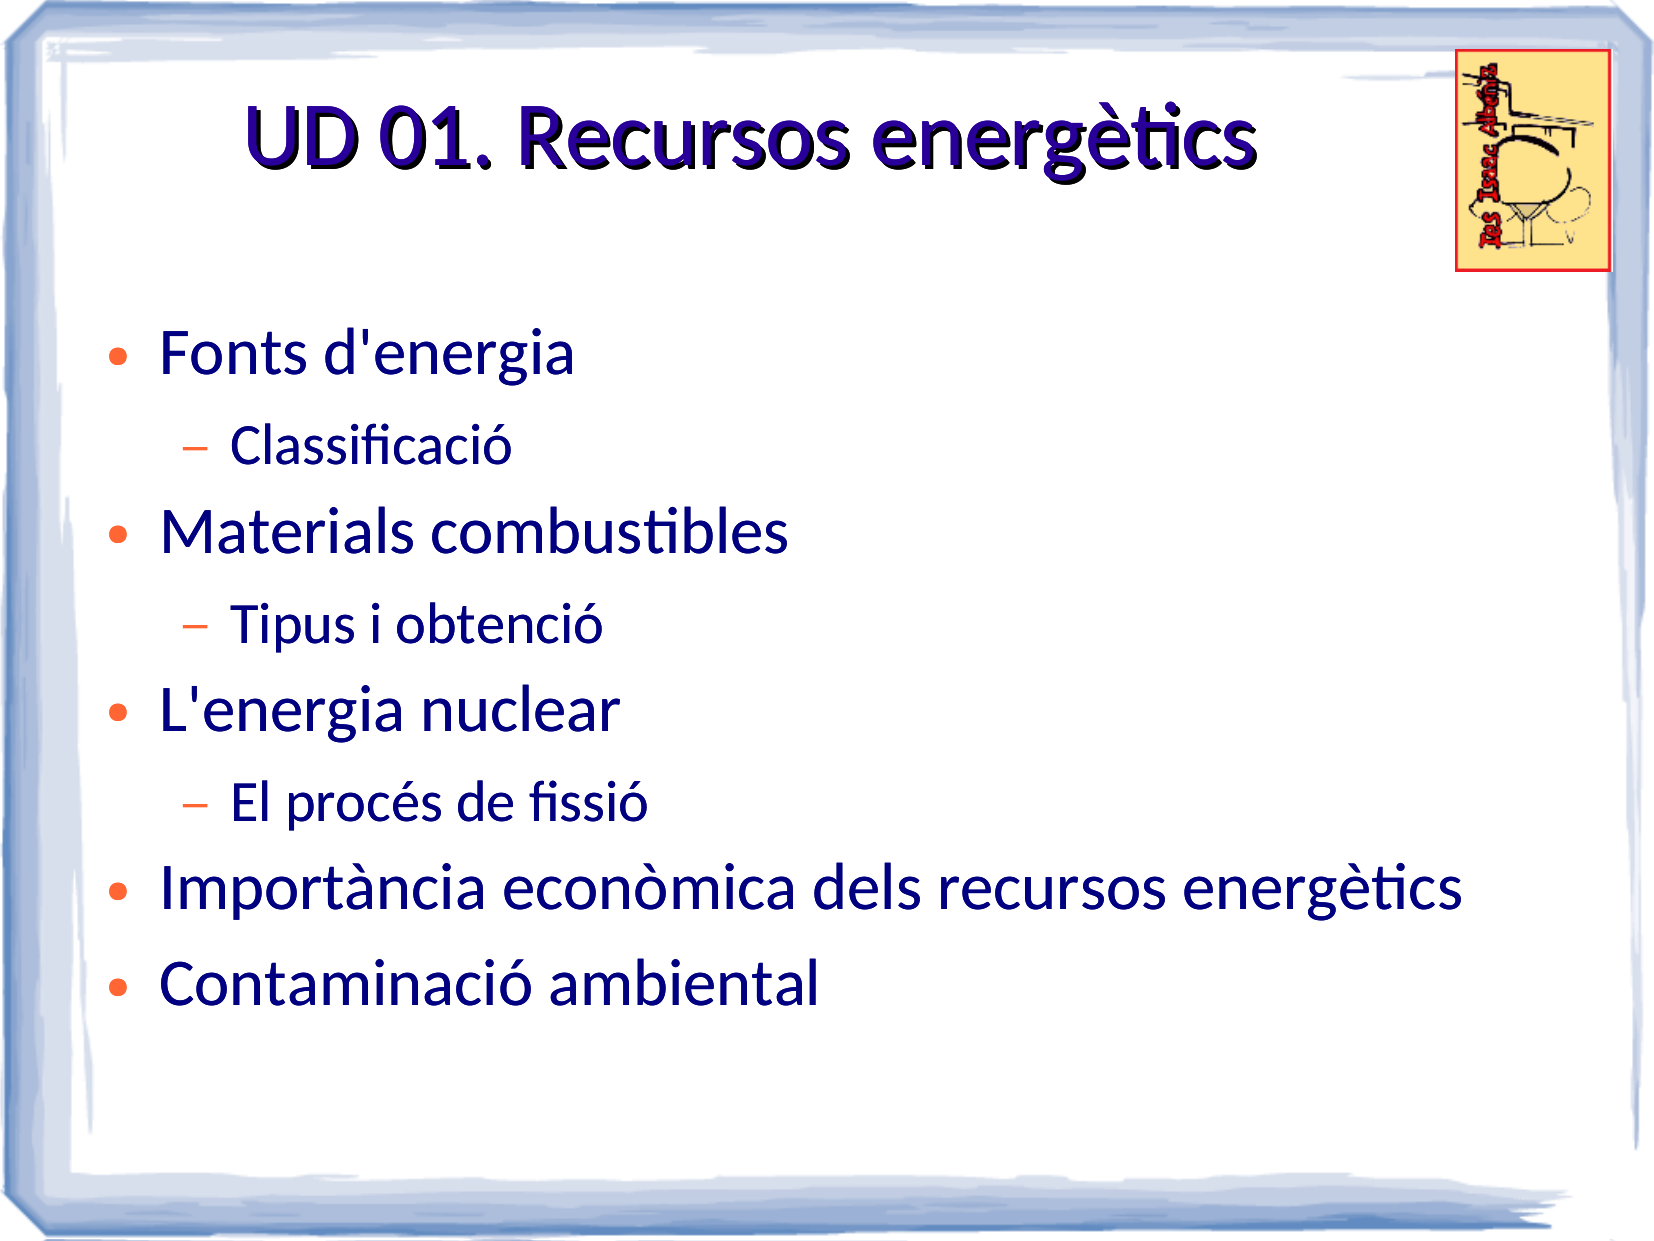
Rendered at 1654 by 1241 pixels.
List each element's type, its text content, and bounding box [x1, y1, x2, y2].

title UD 01. Recursos energètics [82, 29, 1418, 257]
list Fonts d'energia Classificació Materials combustibles Tipus i obtenció L'energia nuclear El procés de fissió Importància econòmica dels recursos energètics Contaminació ambiental [88, 324, 1571, 1136]
picture [0, 0, 1654, 1241]
